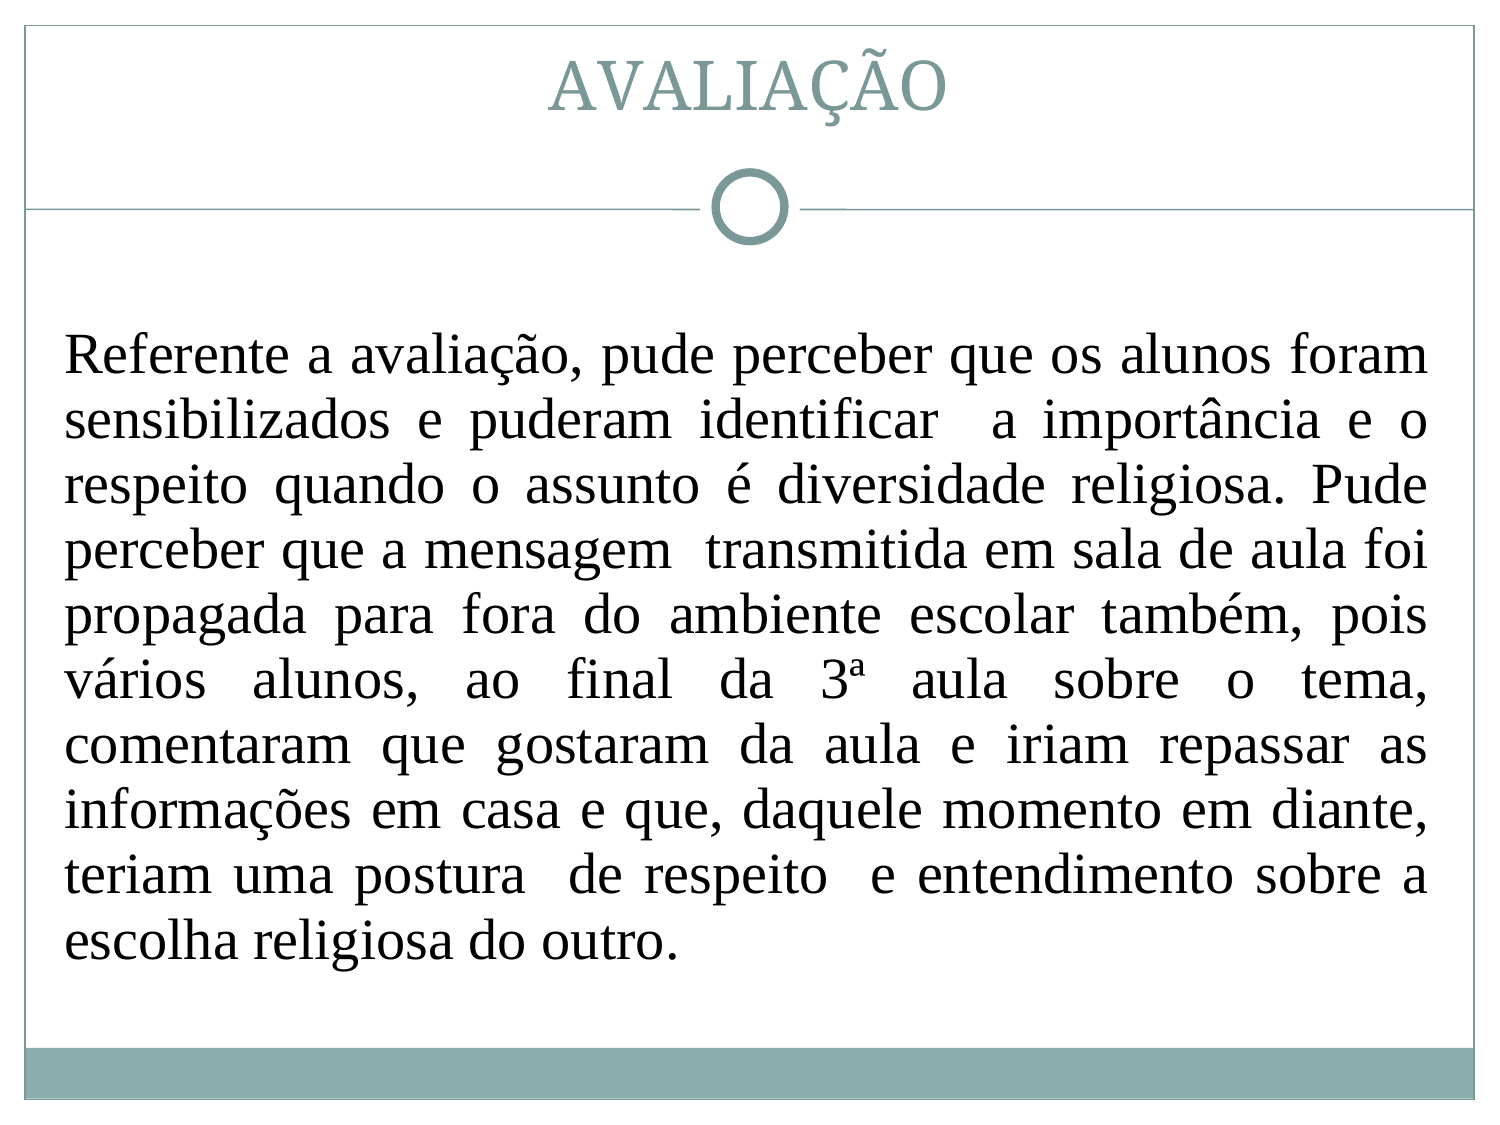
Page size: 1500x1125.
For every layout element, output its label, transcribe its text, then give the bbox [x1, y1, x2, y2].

text_box AVALIAÇÃO [49, 37, 1450, 162]
text_box Referente a avaliação, pude perceber que os alunos foram sensibilizados e puderam identificar a importância e o respeito quando o assunto é diversidade religiosa. Pude perceber que a mensagem transmitida em sala de aula foi propagada para fora do ambiente escolar também, pois vários alunos, ao final da 3ª aula sobre o tema, comentaram que gostaram da aula e iriam repassar as informações em casa e que, daquele momento em diante, teriam uma postura de respeito e entendimento sobre a escolha religiosa do outro. [49, 250, 1445, 1076]
